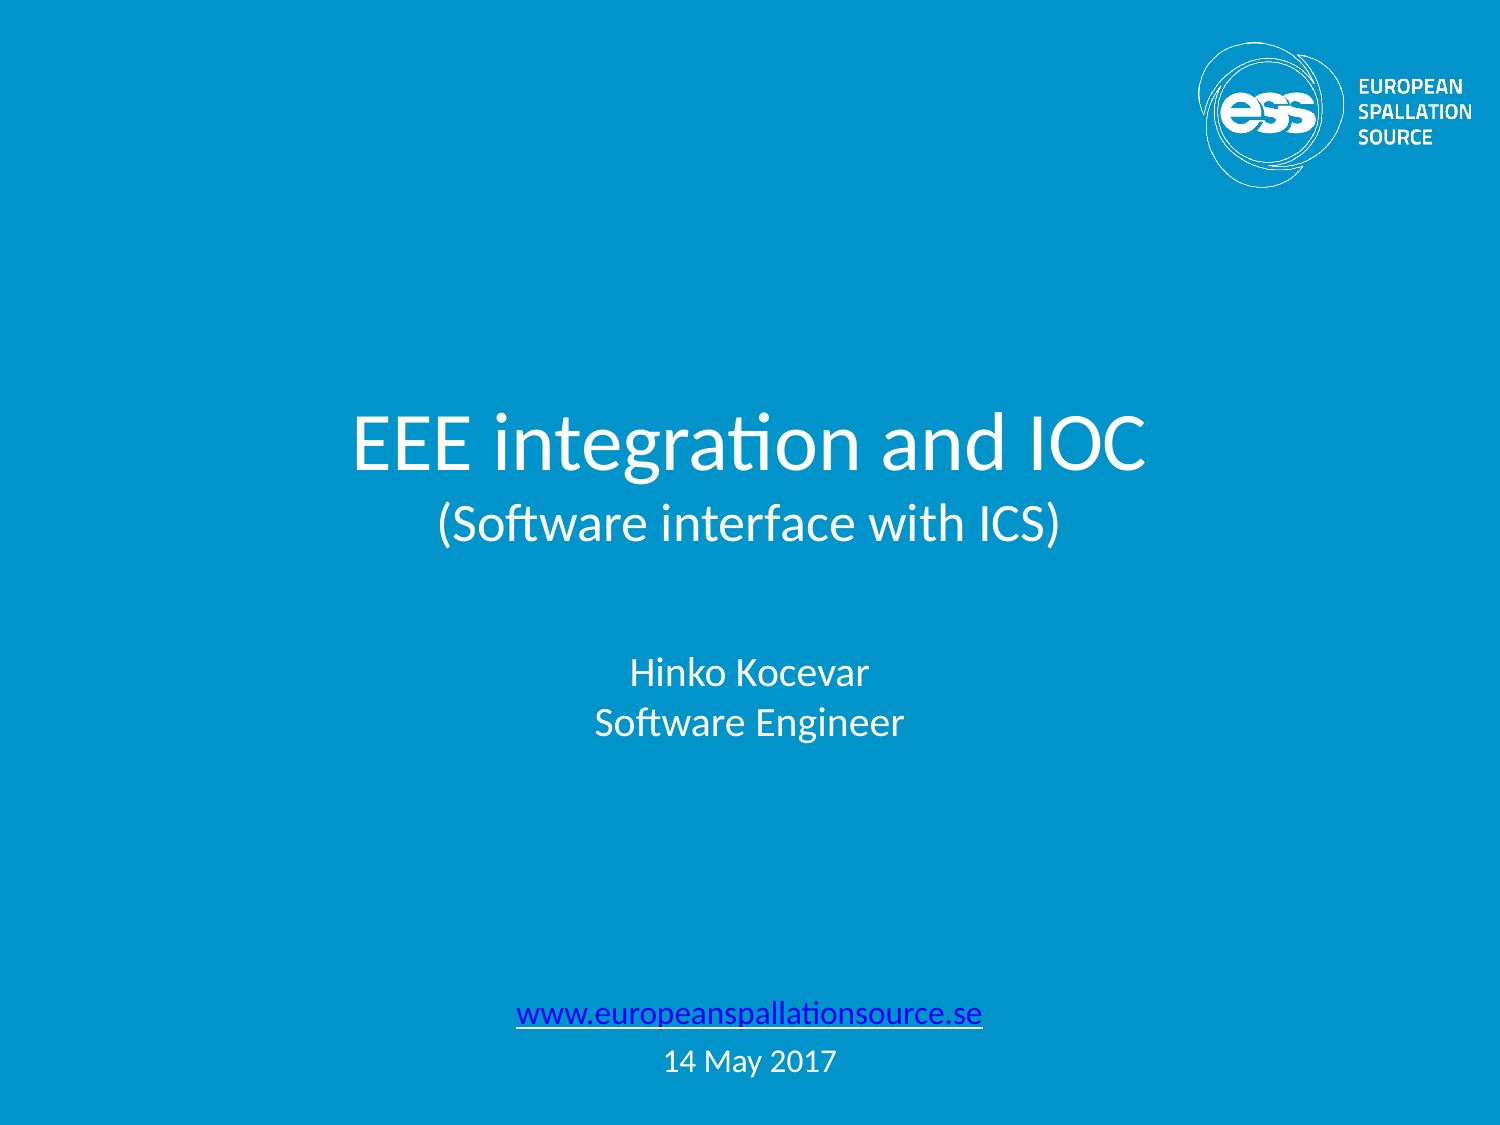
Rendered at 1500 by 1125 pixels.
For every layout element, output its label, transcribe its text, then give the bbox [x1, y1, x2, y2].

picture [1371, 105, 1380, 118]
picture [1407, 105, 1414, 118]
picture [1386, 79, 1395, 93]
text_box www.europeanspallationsource.se 14 May 2017 [374, 975, 1125, 1066]
picture [1450, 79, 1455, 93]
picture [1396, 105, 1403, 118]
picture [1360, 130, 1367, 144]
picture [1385, 130, 1395, 144]
picture [1360, 79, 1368, 93]
picture [1466, 105, 1470, 118]
picture [1221, 93, 1315, 133]
text_box EEE integration and IOC (Software interface with ICS) [112, 349, 1388, 591]
text_box Hinko Kocevar Software Engineer [224, 637, 1275, 925]
picture [1360, 112, 1367, 119]
picture [1413, 79, 1422, 93]
picture [1446, 105, 1457, 119]
picture [1383, 105, 1393, 118]
picture [1371, 130, 1381, 144]
picture [1429, 105, 1438, 118]
picture [1424, 130, 1432, 144]
picture [1398, 80, 1406, 93]
picture [1437, 79, 1447, 93]
picture [1461, 105, 1465, 118]
picture [1411, 130, 1420, 144]
picture [1360, 105, 1367, 111]
picture [1372, 79, 1381, 93]
picture [1417, 105, 1427, 118]
picture [1399, 130, 1408, 144]
picture [1402, 79, 1409, 91]
picture [1455, 79, 1461, 93]
picture [1426, 79, 1434, 93]
